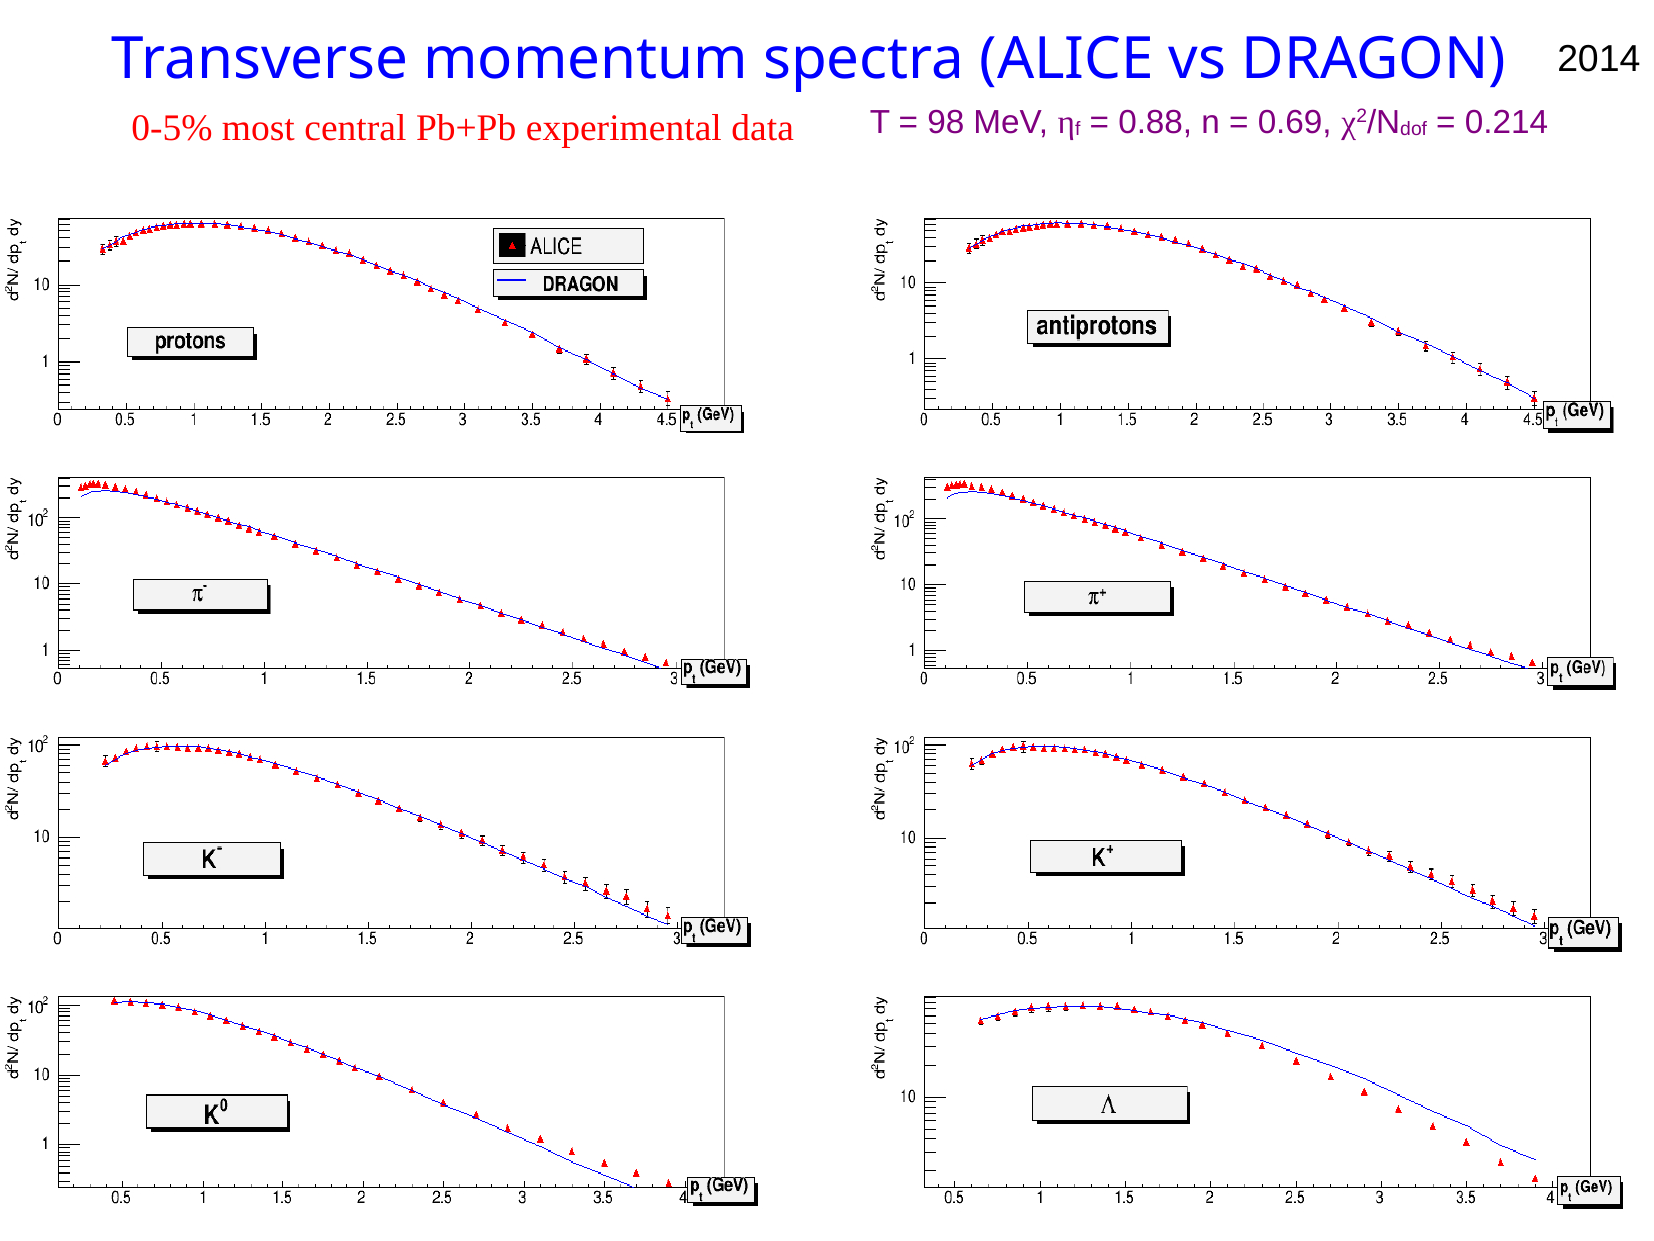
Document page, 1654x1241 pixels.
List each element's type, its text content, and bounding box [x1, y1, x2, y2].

text_box 2014 [1542, 30, 1654, 87]
picture [0, 194, 1651, 1219]
text_box 0-5% most central Pb+Pb experimental data [116, 99, 811, 156]
text_box Transverse momentum spectra (ALICE vs DRAGON) [97, 8, 1543, 106]
text_box T = 98 MeV, ηf = 0.88, n = 0.69, χ2/Ndof = 0.214 [855, 95, 1573, 160]
